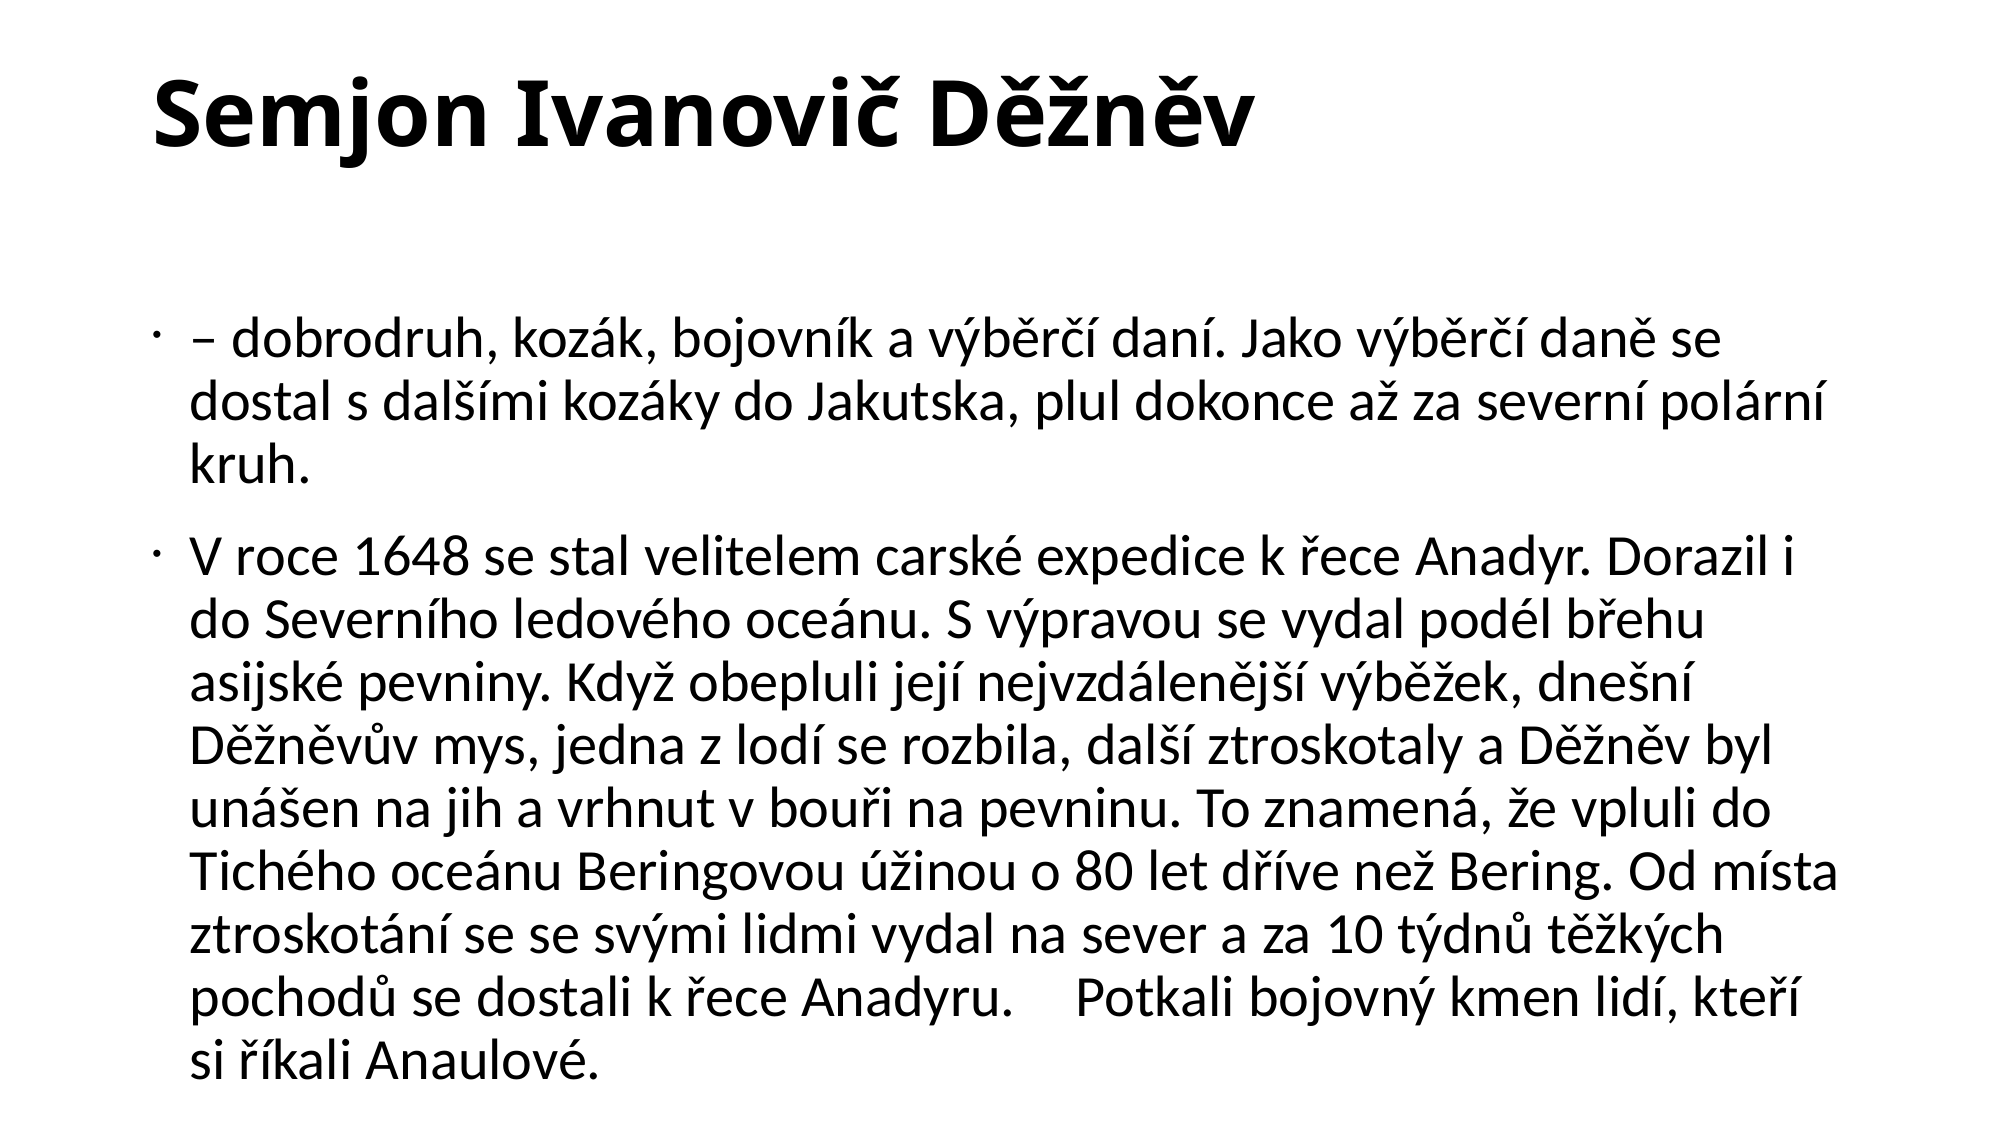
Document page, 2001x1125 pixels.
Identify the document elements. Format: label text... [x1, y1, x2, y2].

title Semjon Ivanovič Děžněv [137, 59, 1863, 278]
list – dobrodruh, kozák, bojovník a výběrčí daní. Jako výběrčí daně se dostal s dalšími kozáky do Jakutska, plul dokonce až za severní polární kruh. V roce 1648 se stal velitelem carské expedice k řece Anadyr. Dorazil i do Severního ledového oceánu. S výpravou se vydal podél břehu asijské pevniny. Když obepluli její nejvzdálenější výběžek, dnešní Děžněvův mys, jedna z lodí se rozbila, další ztroskotaly a Děžněv byl unášen na jih a vrhnut v bouři na pevninu. To znamená, že vpluli do Tichého oceánu Beringovou úžinou o 80 let dříve než Bering. Od místa ztroskotání se se svými lidmi vydal na sever a za 10 týdnů těžkých pochodů se dostali k řece Anadyru. Potkali bojovný kmen lidí, kteří si říkali Anaulové. [137, 299, 1863, 1014]
